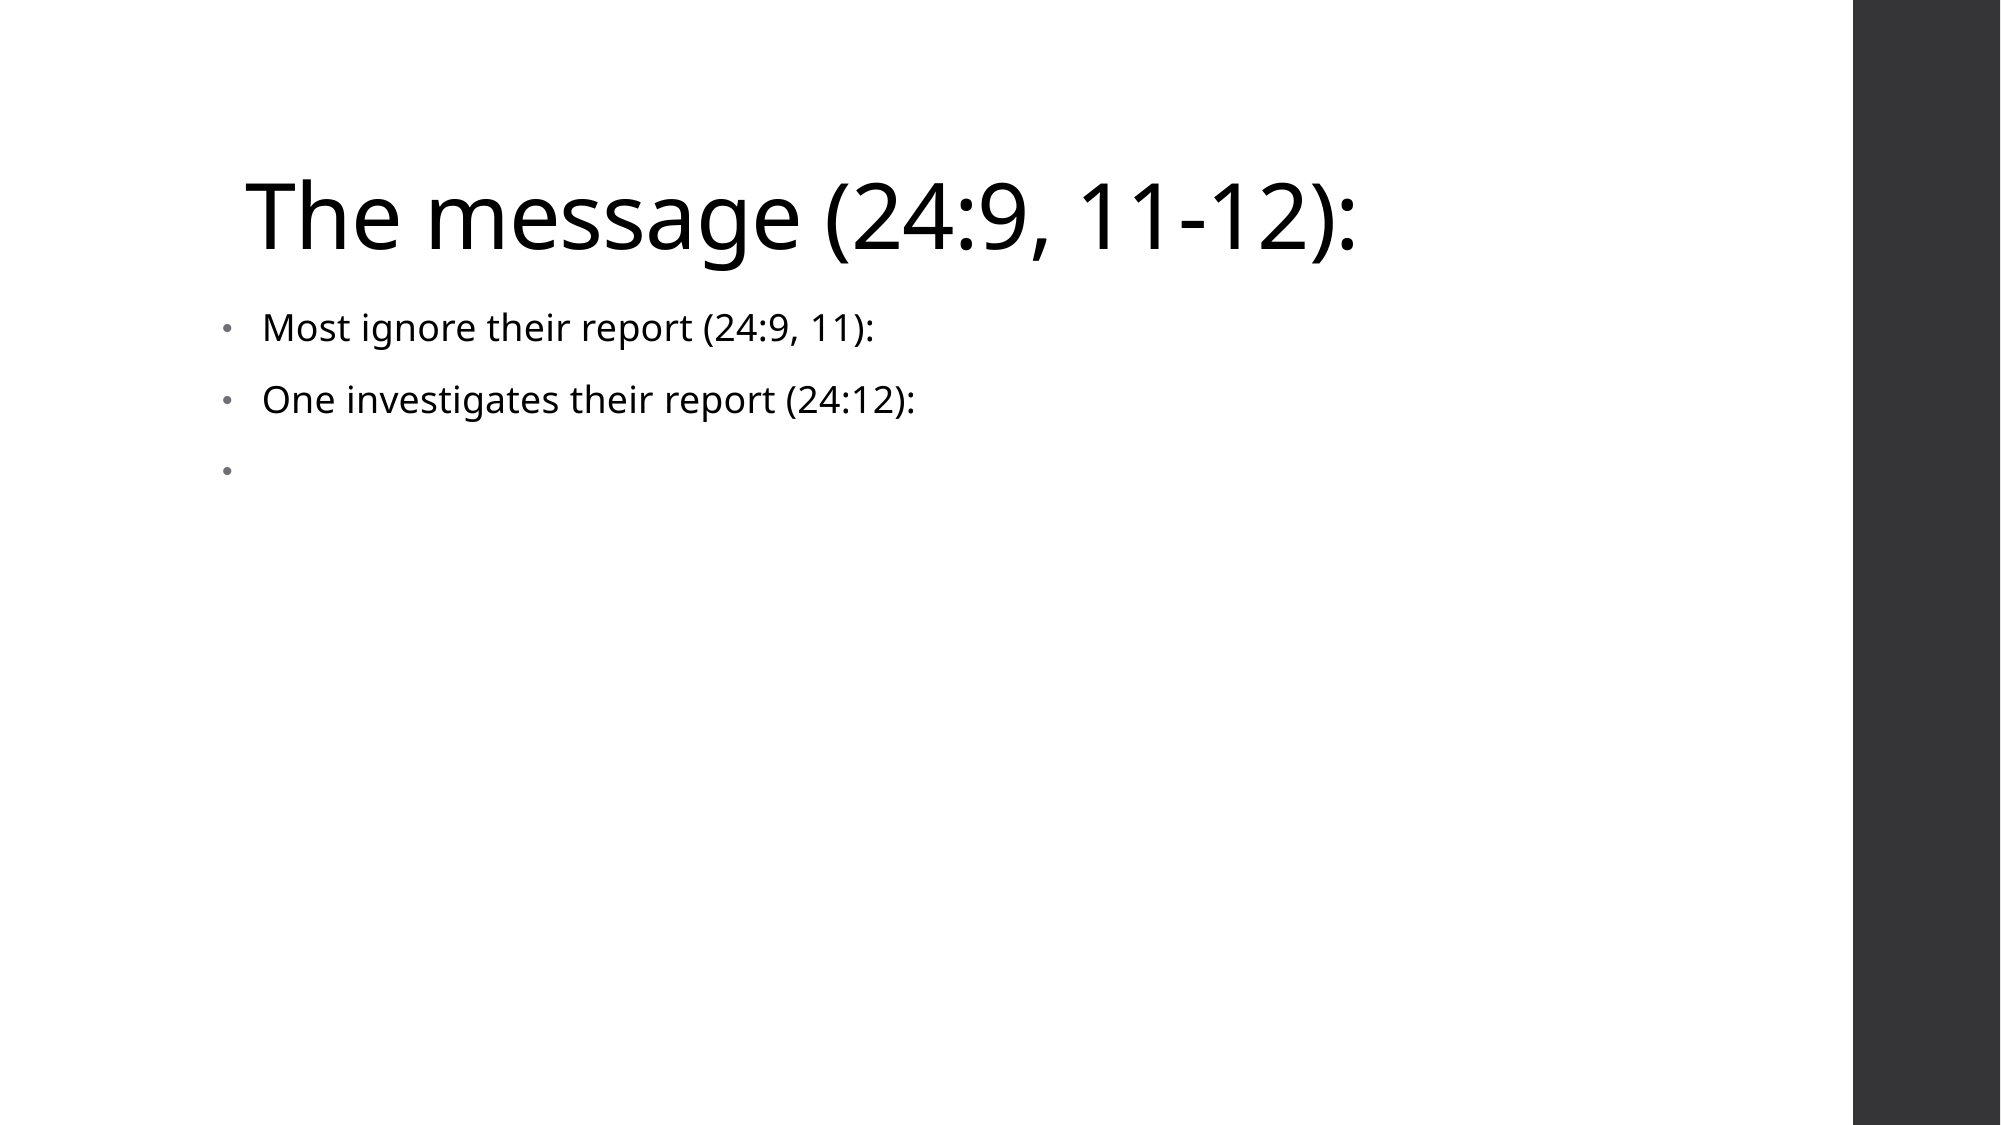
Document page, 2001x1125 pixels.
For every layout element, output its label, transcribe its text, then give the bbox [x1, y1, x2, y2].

title The message (24:9, 11-12): [206, 60, 1797, 278]
list Most ignore their report (24:9, 11): One investigates their report (24:12): [206, 299, 1617, 1014]
